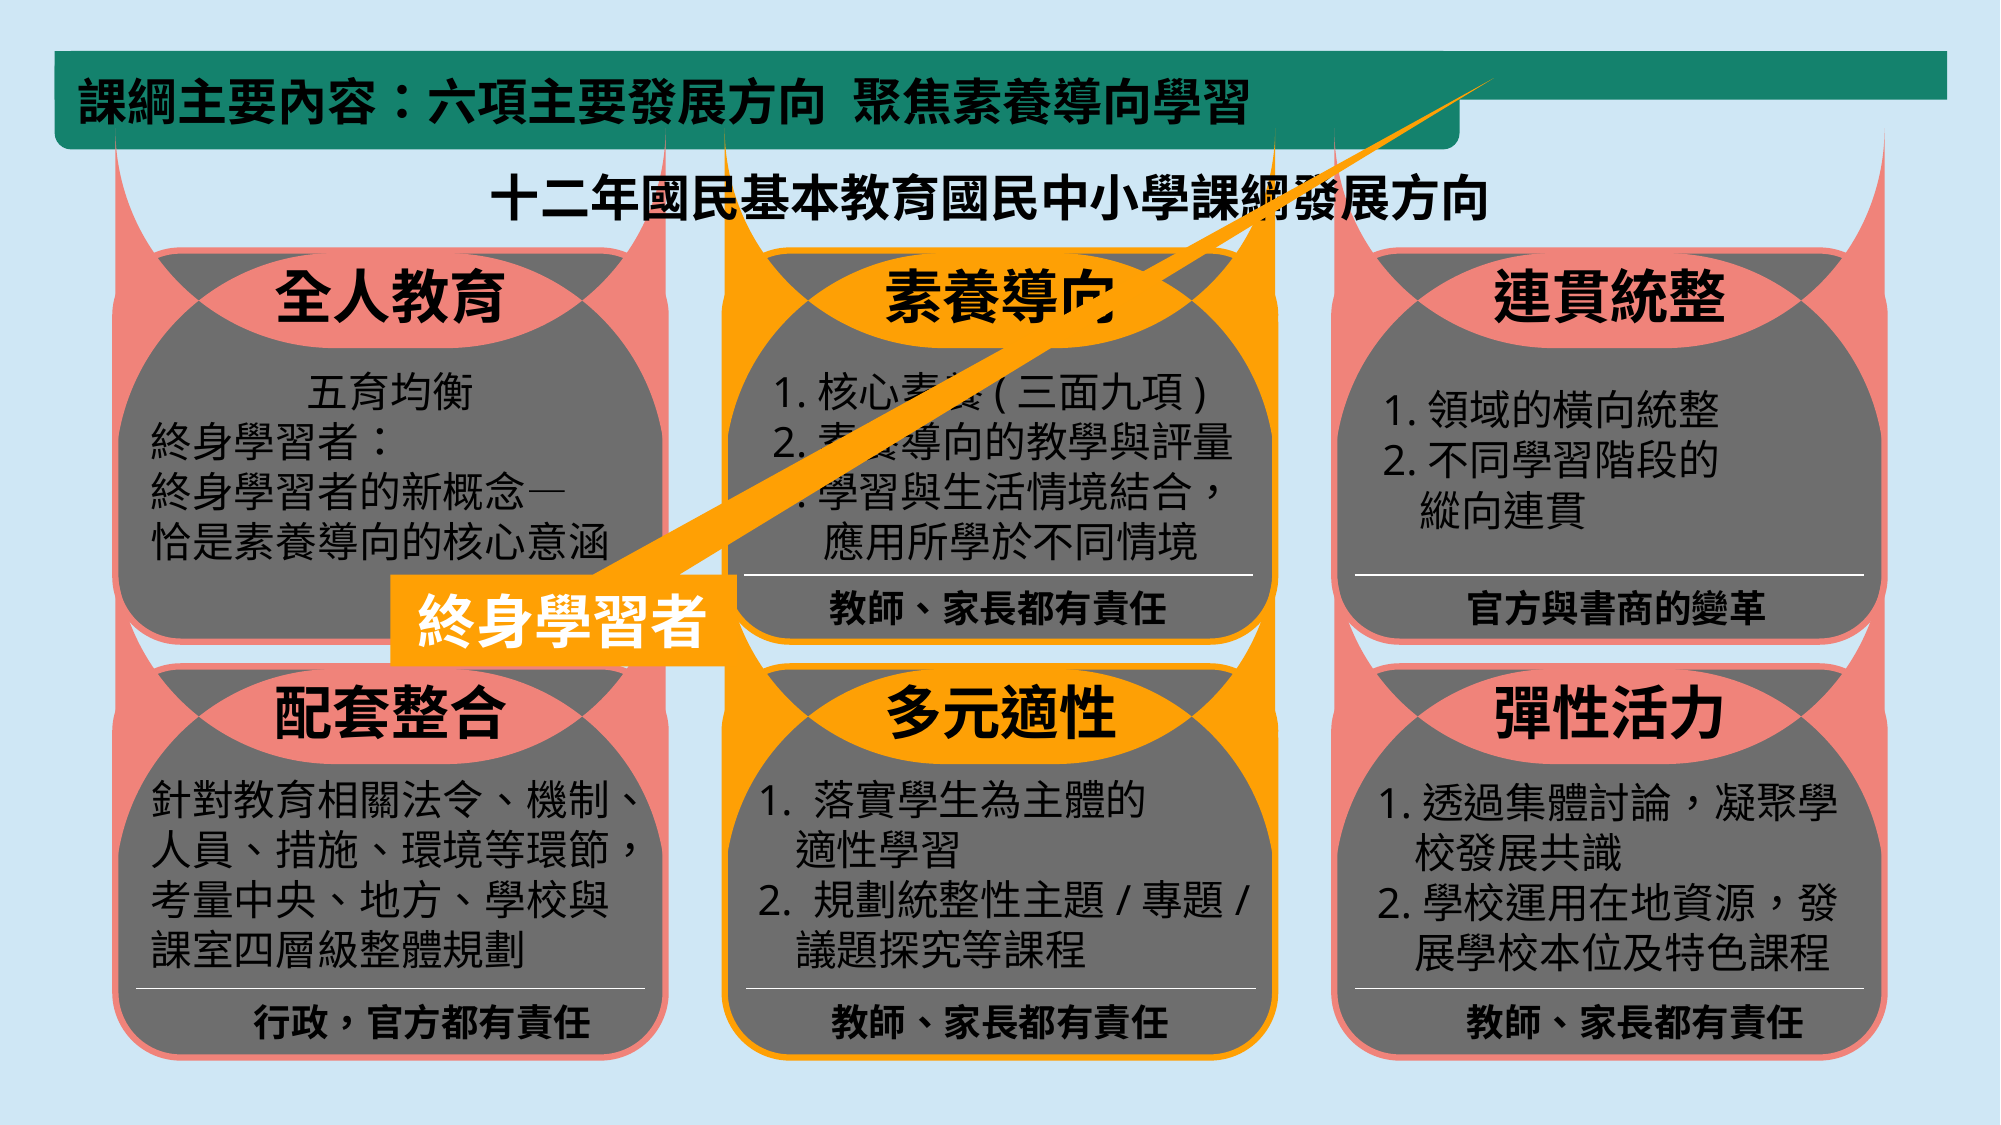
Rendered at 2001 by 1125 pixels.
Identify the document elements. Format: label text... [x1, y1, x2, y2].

text_box 終身學習者 [390, 78, 1494, 667]
text_box 素養導向 [758, 253, 1174, 338]
text_box [724, 234, 1276, 1058]
text_box 教師、家長都有責任 [1452, 991, 1820, 1052]
text_box 官方與書商的變革 [1451, 578, 1782, 638]
text_box [1378, 140, 1458, 150]
text_box 多元適性 [758, 669, 1244, 754]
text_box 連貫統整 [1367, 253, 1854, 338]
text_box 教師、家長都有責任 [816, 991, 1184, 1052]
text_box 五育均衡 終身學習者： 終身學習者的新概念— 恰是素養導向的核心意涵 [135, 357, 646, 573]
text_box [54, 50, 1948, 1058]
text_box 行政，官方都有責任 [238, 991, 607, 1052]
text_box 配套整合 [148, 669, 635, 754]
text_box 全人教育 [148, 253, 635, 338]
text_box 素養導向 [1070, 253, 1244, 338]
text_box 1.核心素養(三面九項) 2.素養導向的教學與評量 3.學習與生活情境結合， 應用所學於不同情境 [757, 357, 986, 483]
text_box [724, 234, 1020, 501]
text_box 1. 落實學生為主體的 適性學習 2. 規劃統整性主題/專題/ 議題探究等課程 [742, 766, 1335, 982]
text_box [1334, 128, 1885, 1058]
text_box 1.透過集體討論，凝聚學校發展共識 2.學校運用在地資源，發展學校本位及特色課程 [1361, 768, 1872, 984]
text_box 十二年國民基本教育國民中小學課綱發展方向 [390, 159, 1345, 234]
text_box 1.領域的橫向統整 2.不同學習階段的 縱向連貫 [1367, 376, 1878, 542]
text_box 彈性活力 [1367, 669, 1854, 754]
text_box 教師、家長都有責任 [814, 578, 1183, 638]
text_box 針對教育相關法令、機制、人員、措施、環境等環節，考量中央、地方、學校與課室四層級整體規劃 [135, 766, 666, 1032]
text_box 1.核心素養(三面九項) 2.素養導向的教學與評量 3.學習與生活情境結合， 應用所學於不同情境 [757, 357, 1267, 573]
text_box 十二年國民基本教育國民中小學課綱發展方向 [1240, 159, 1590, 234]
text_box 課綱主要內容：六項主要發展方向 聚焦素養導向學習 [63, 70, 1582, 140]
text_box 素養導向 [1071, 285, 1105, 310]
